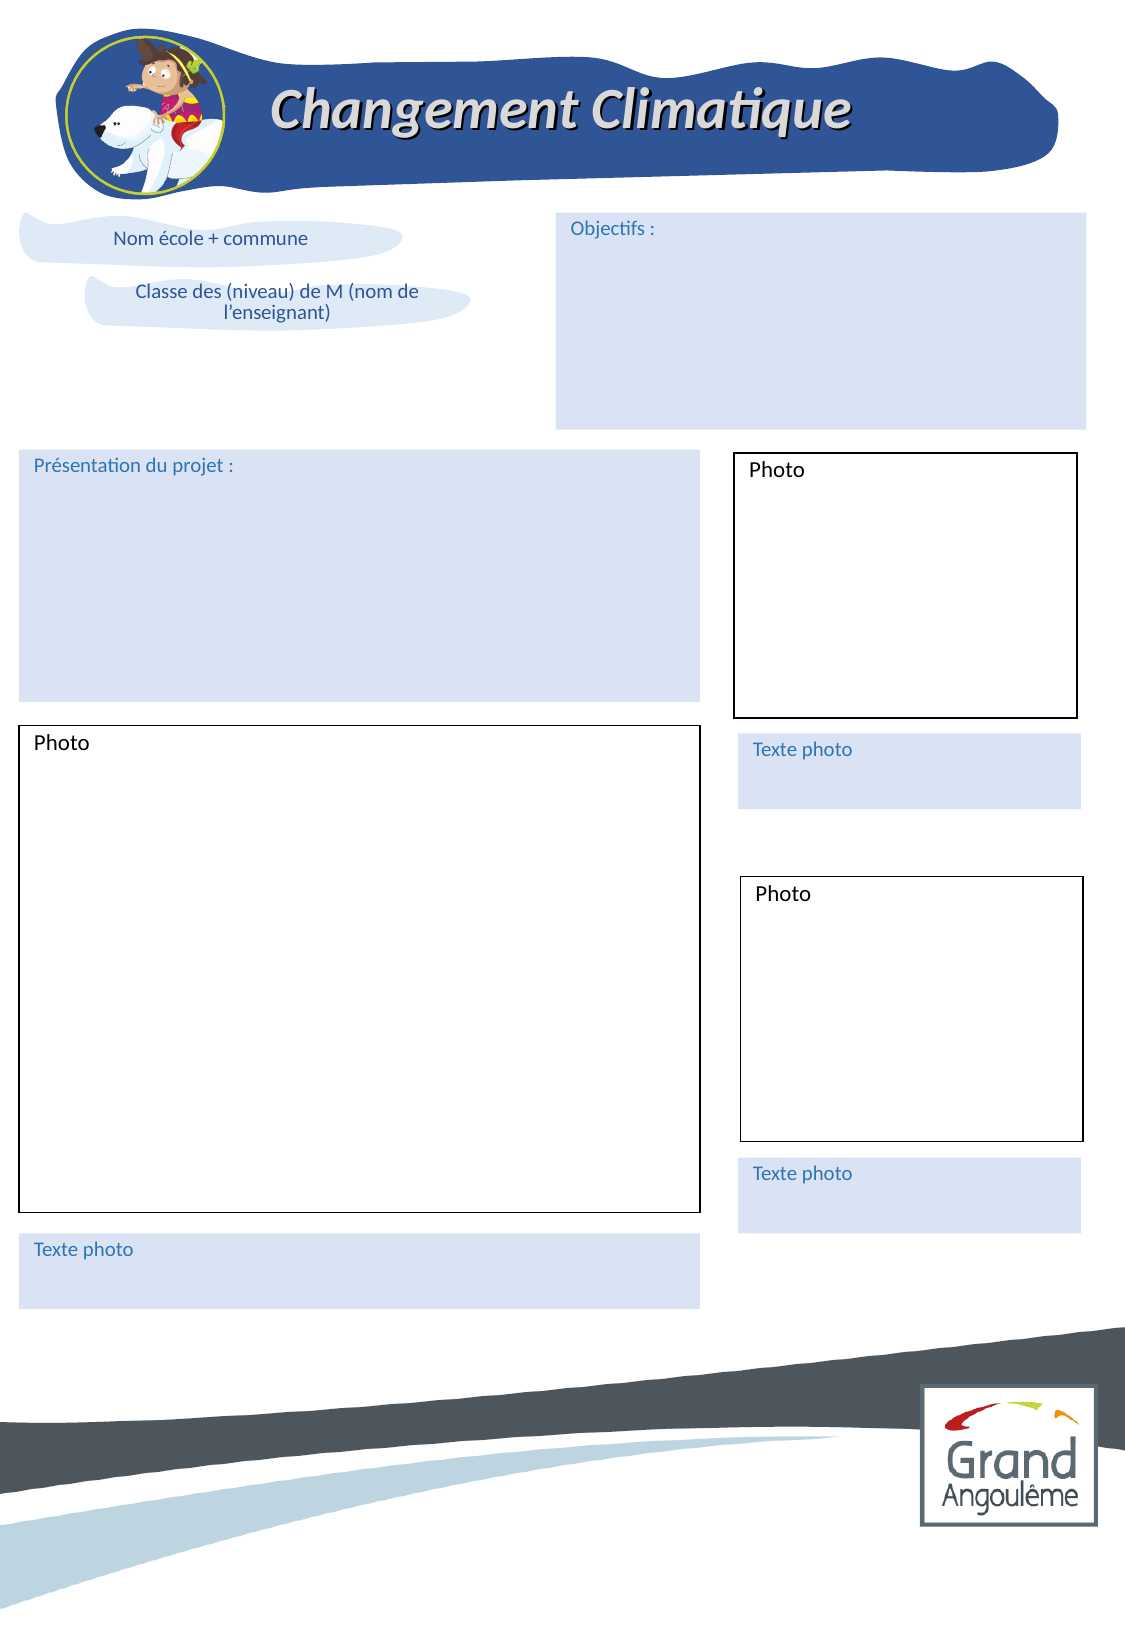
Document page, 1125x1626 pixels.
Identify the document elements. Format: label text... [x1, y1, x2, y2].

text_box Photo [734, 453, 1077, 719]
text_box Texte photo [738, 1157, 1081, 1234]
text_box Changement Climatique [236, 51, 1059, 193]
picture [0, 1312, 1125, 1625]
text_box Présentation du projet : [18, 449, 700, 702]
text_box Photo [18, 725, 700, 1213]
text_box Texte photo [738, 733, 1081, 810]
text_box Objectifs : [555, 212, 1087, 430]
text_box Nom école + commune [18, 212, 403, 268]
text_box Photo [740, 876, 1084, 1142]
text_box Classe des (niveau) de M (nom de l’enseignant) [84, 276, 471, 331]
picture [52, 25, 236, 208]
text_box Texte photo [18, 1233, 700, 1310]
